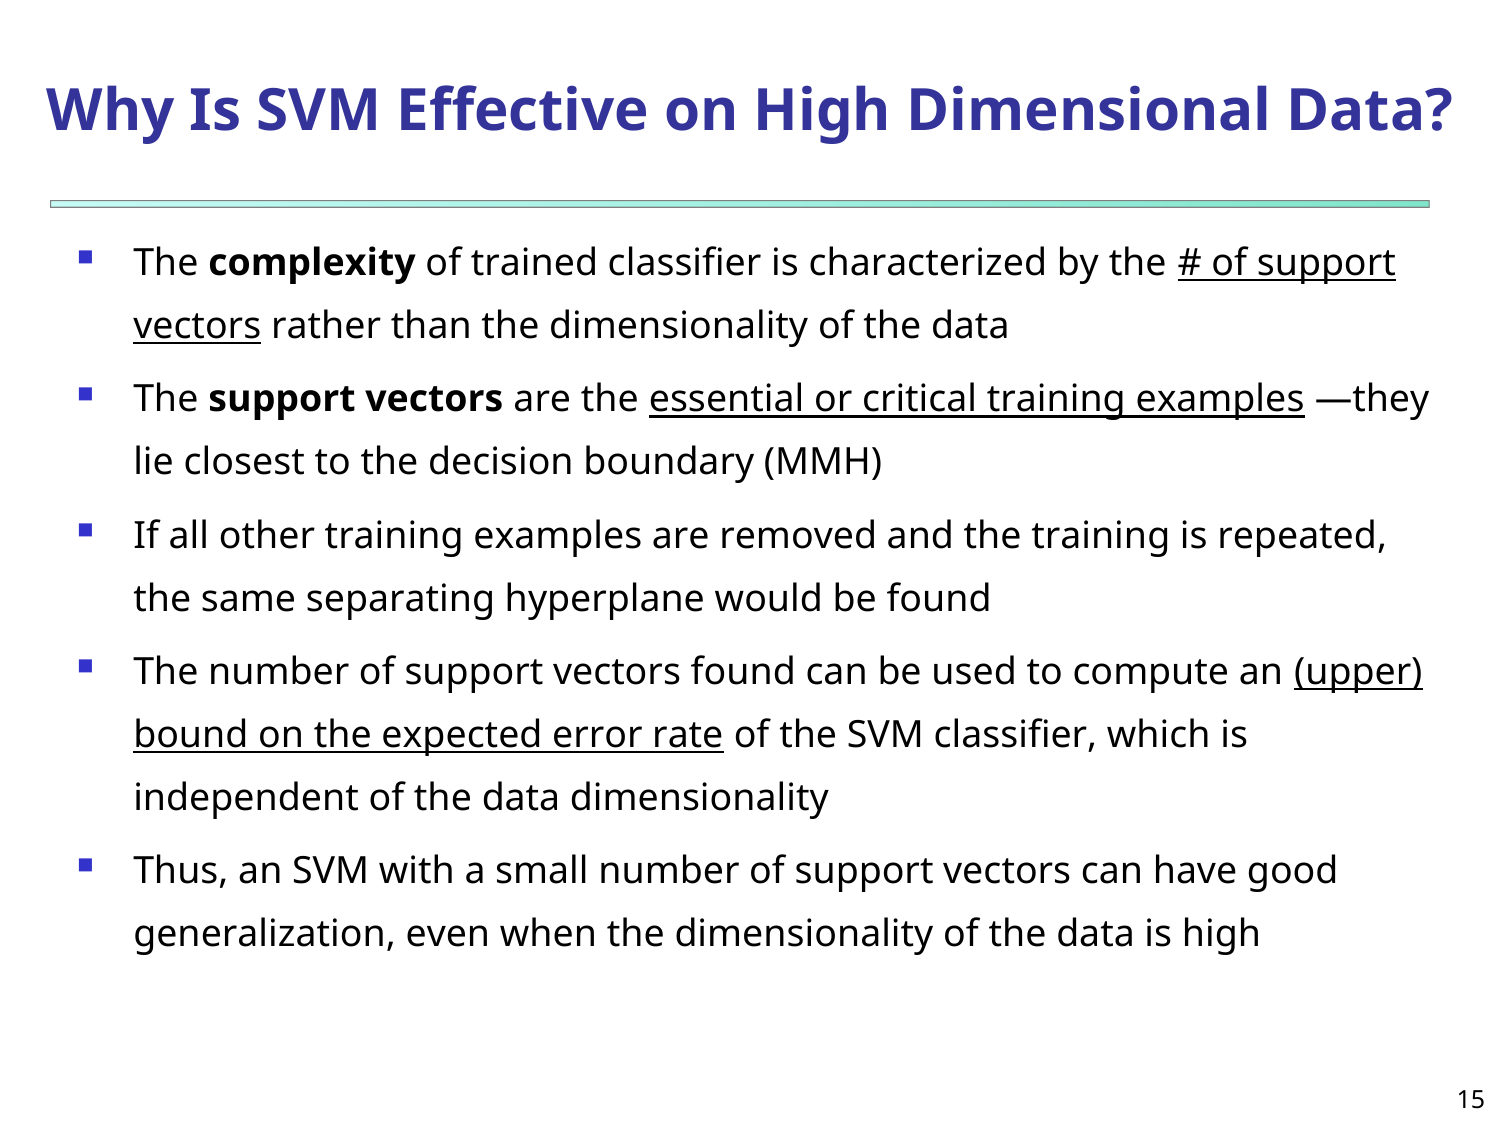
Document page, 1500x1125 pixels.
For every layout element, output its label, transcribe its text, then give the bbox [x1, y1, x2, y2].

title Why Is SVM Effective on High Dimensional Data? [0, 0, 1500, 150]
text_box The complexity of trained classifier is characterized by the # of support vectors rather than the dimensionality of the data The support vectors are the essential or critical training examples —they lie closest to the decision boundary (MMH) If all other training examples are removed and the training is repeated, the same separating hyperplane would be found The number of support vectors found can be used to compute an (upper) bound on the expected error rate of the SVM classifier, which is independent of the data dimensionality Thus, an SVM with a small number of support vectors can have good generalization, even when the dimensionality of the data is high [62, 212, 1450, 1038]
text_box <number> [1187, 1062, 1500, 1125]
